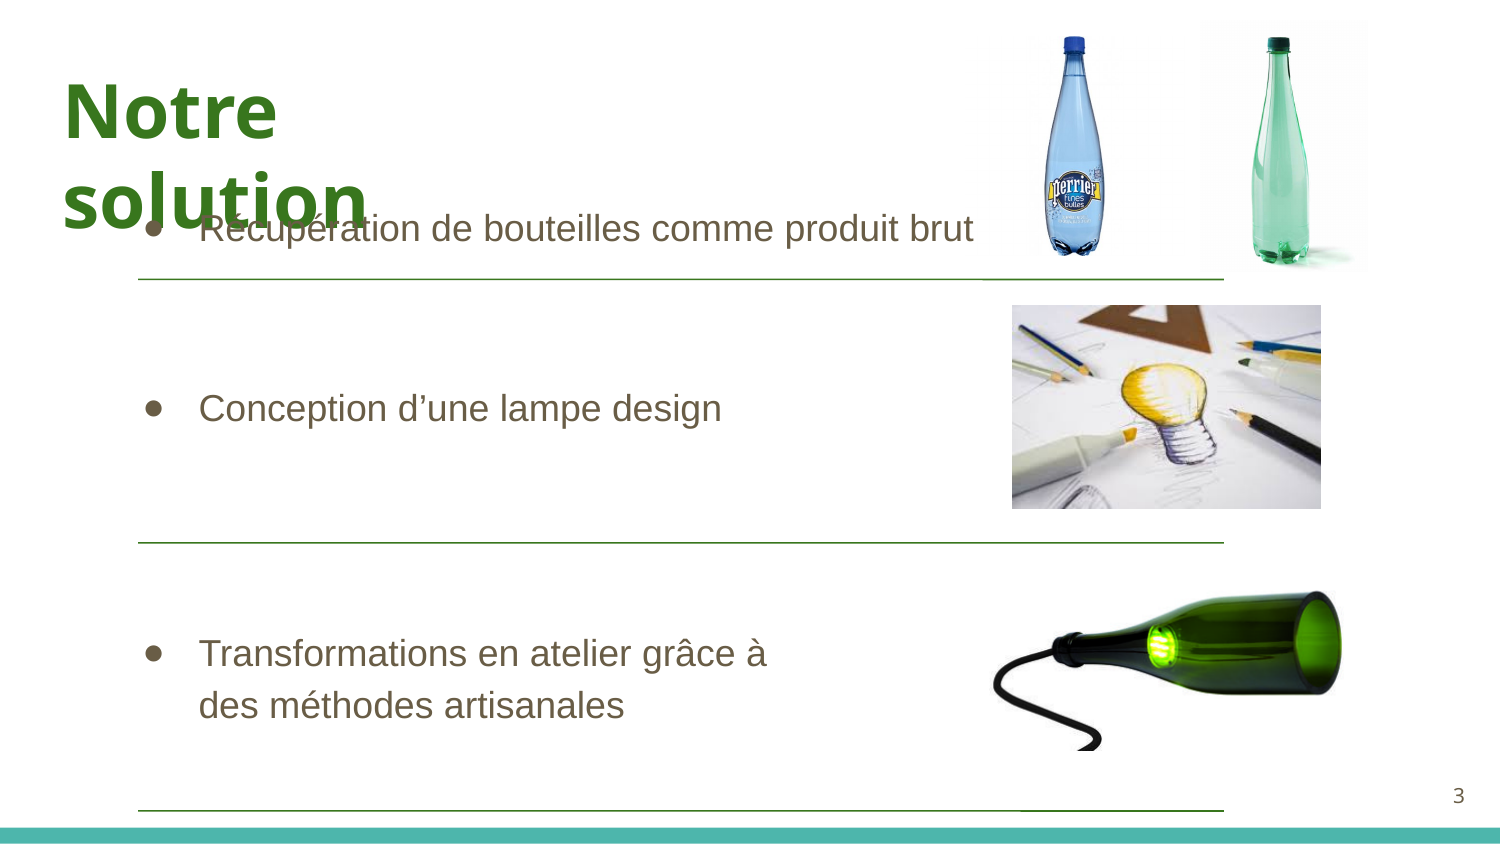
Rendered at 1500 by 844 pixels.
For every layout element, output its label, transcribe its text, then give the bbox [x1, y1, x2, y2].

picture [1200, 20, 1368, 272]
text_box Conception d’une lampe design [108, 362, 795, 443]
title Notre solution [47, 48, 518, 165]
picture [965, 36, 1185, 256]
slide_number <number> [1389, 764, 1480, 830]
picture [965, 534, 1368, 751]
text_box Transformations en atelier grâce à des méthodes artisanales [108, 607, 795, 747]
picture [1012, 305, 1321, 509]
text_box Récupération de bouteilles comme produit brut [108, 181, 1005, 262]
